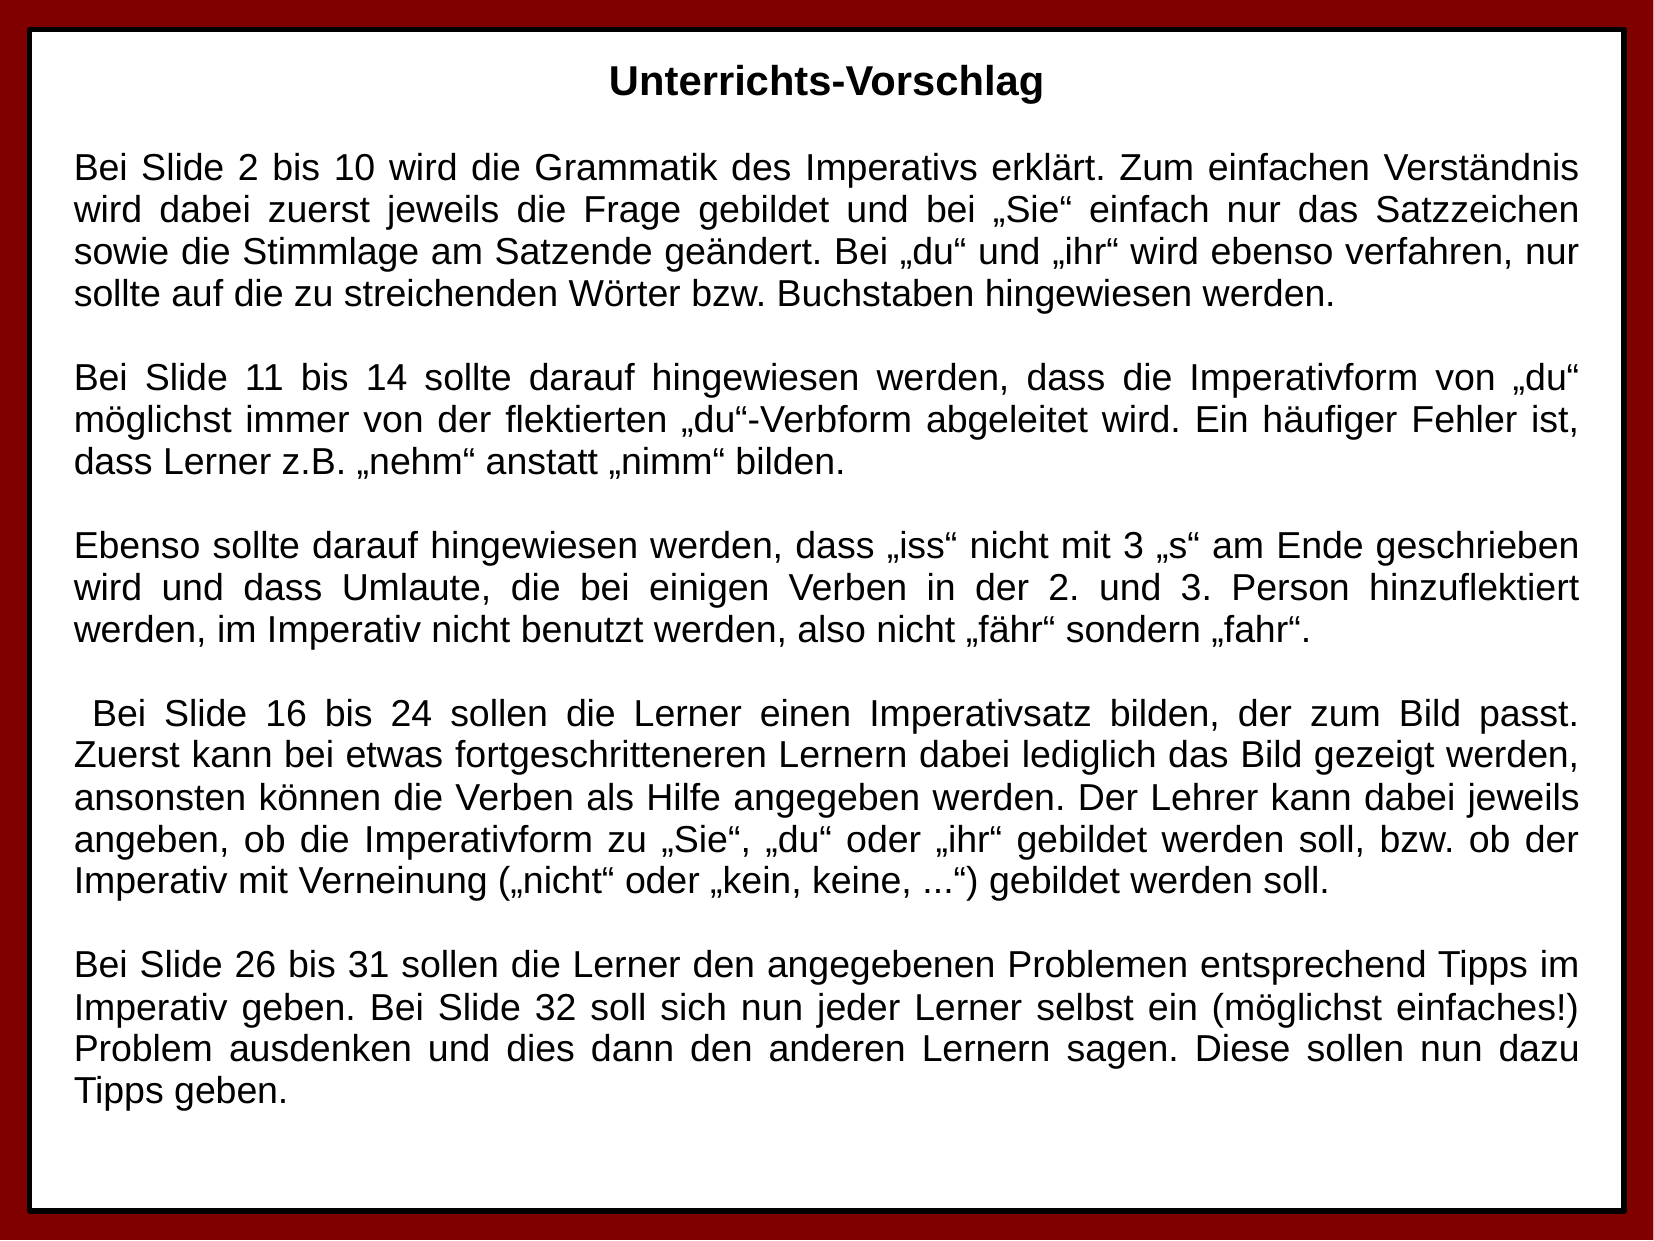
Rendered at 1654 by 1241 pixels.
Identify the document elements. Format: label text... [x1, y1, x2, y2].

text_box Unterrichts-Vorschlag Bei Slide 2 bis 10 wird die Grammatik des Imperativs erklärt. Zum einfachen Verständnis wird dabei zuerst jeweils die Frage gebildet und bei „Sie“ einfach nur das Satzzeichen sowie die Stimmlage am Satzende geändert. Bei „du“ und „ihr“ wird ebenso verfahren, nur sollte auf die zu streichenden Wörter bzw. Buchstaben hingewiesen werden. Bei Slide 11 bis 14 sollte darauf hingewiesen werden, dass die Imperativform von „du“ möglichst immer von der flektierten „du“-Verbform abgeleitet wird. Ein häufiger Fehler ist, dass Lerner z.B. „nehm“ anstatt „nimm“ bilden. Ebenso sollte darauf hingewiesen werden, dass „iss“ nicht mit 3 „s“ am Ende geschrieben wird und dass Umlaute, die bei einigen Verben in der 2. und 3. Person hinzuflektiert werden, im Imperativ nicht benutzt werden, also nicht „fähr“ sondern „fahr“. Bei Slide 16 bis 24 sollen die Lerner einen Imperativsatz bilden, der zum Bild passt. Zuerst kann bei etwas fortgeschritteneren Lernern dabei lediglich das Bild gezeigt werden, ansonsten können die Verben als Hilfe angegeben werden. Der Lehrer kann dabei jeweils angeben, ob die Imperativform zu „Sie“, „du“ oder „ihr“ gebildet werden soll, bzw. ob der Imperativ mit Verneinung („nicht“ oder „kein, keine, ...“) gebildet werden soll. Bei Slide 26 bis 31 sollen die Lerner den angegebenen Problemen entsprechend Tipps im Imperativ geben. Bei Slide 32 soll sich nun jeder Lerner selbst ein (möglichst einfaches!) Problem ausdenken und dies dann den anderen Lernern sagen. Diese sollen nun dazu Tipps geben. [59, 50, 1595, 1215]
text_box [29, 29, 1625, 1211]
